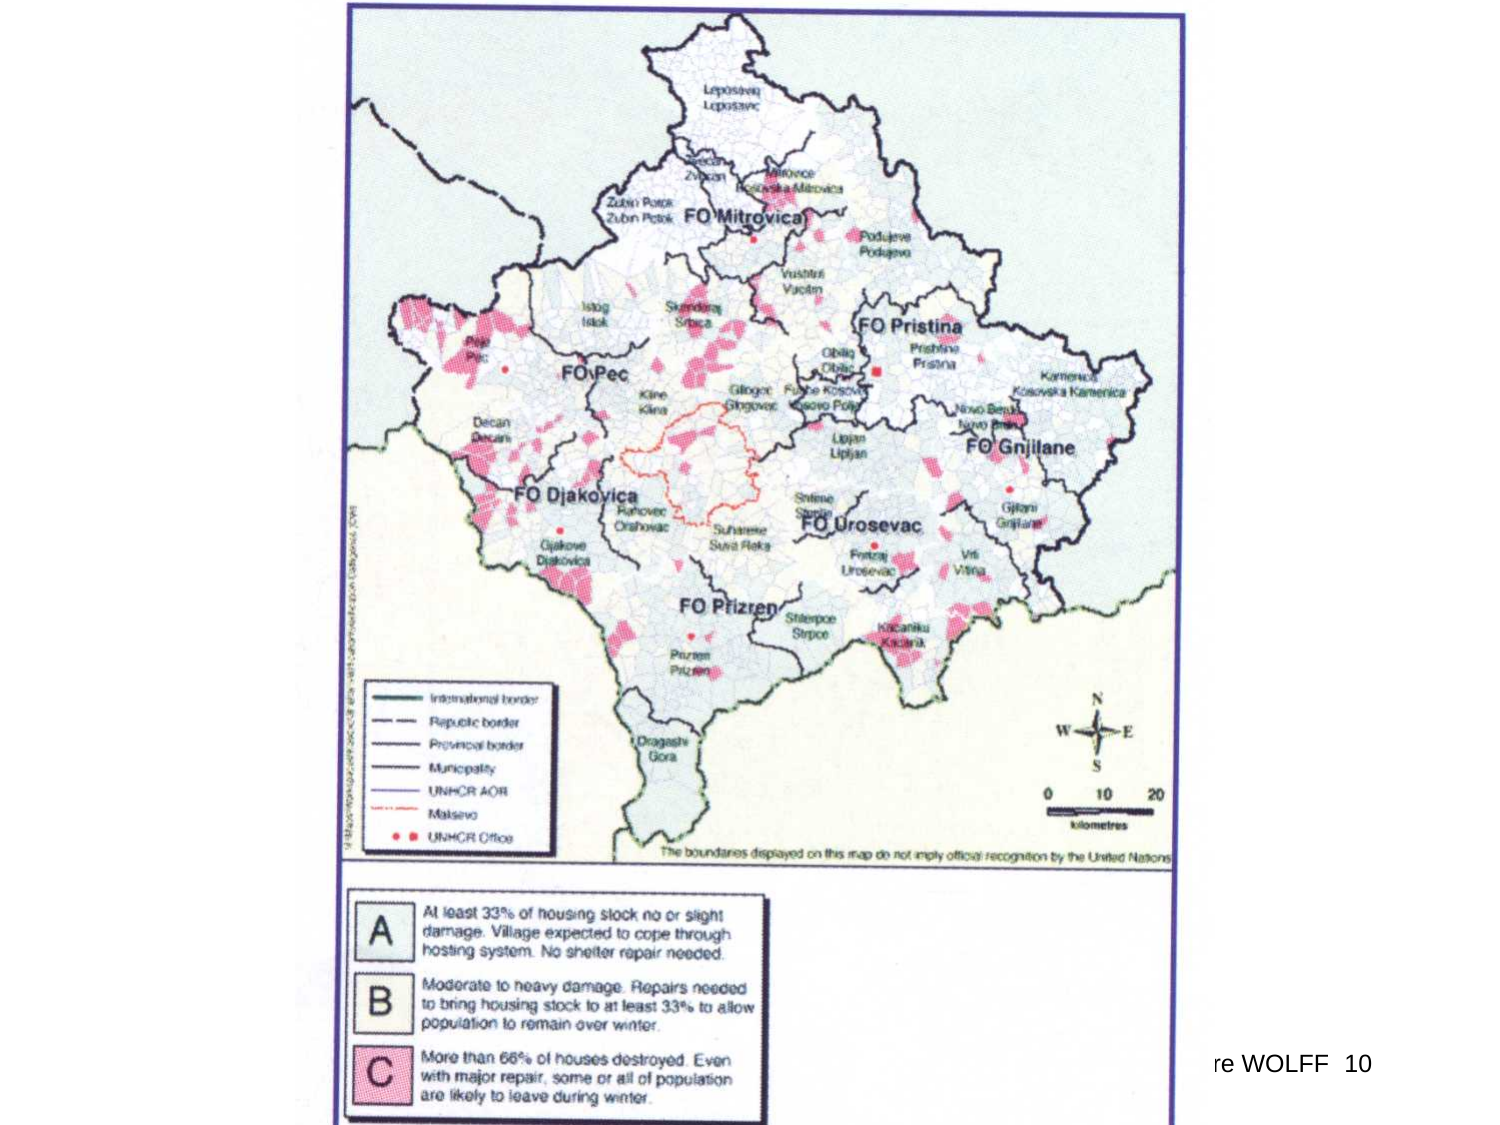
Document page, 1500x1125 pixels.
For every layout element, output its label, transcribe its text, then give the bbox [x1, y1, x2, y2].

text_box <number> [1215, 1025, 1388, 1101]
picture [295, 0, 1215, 1125]
